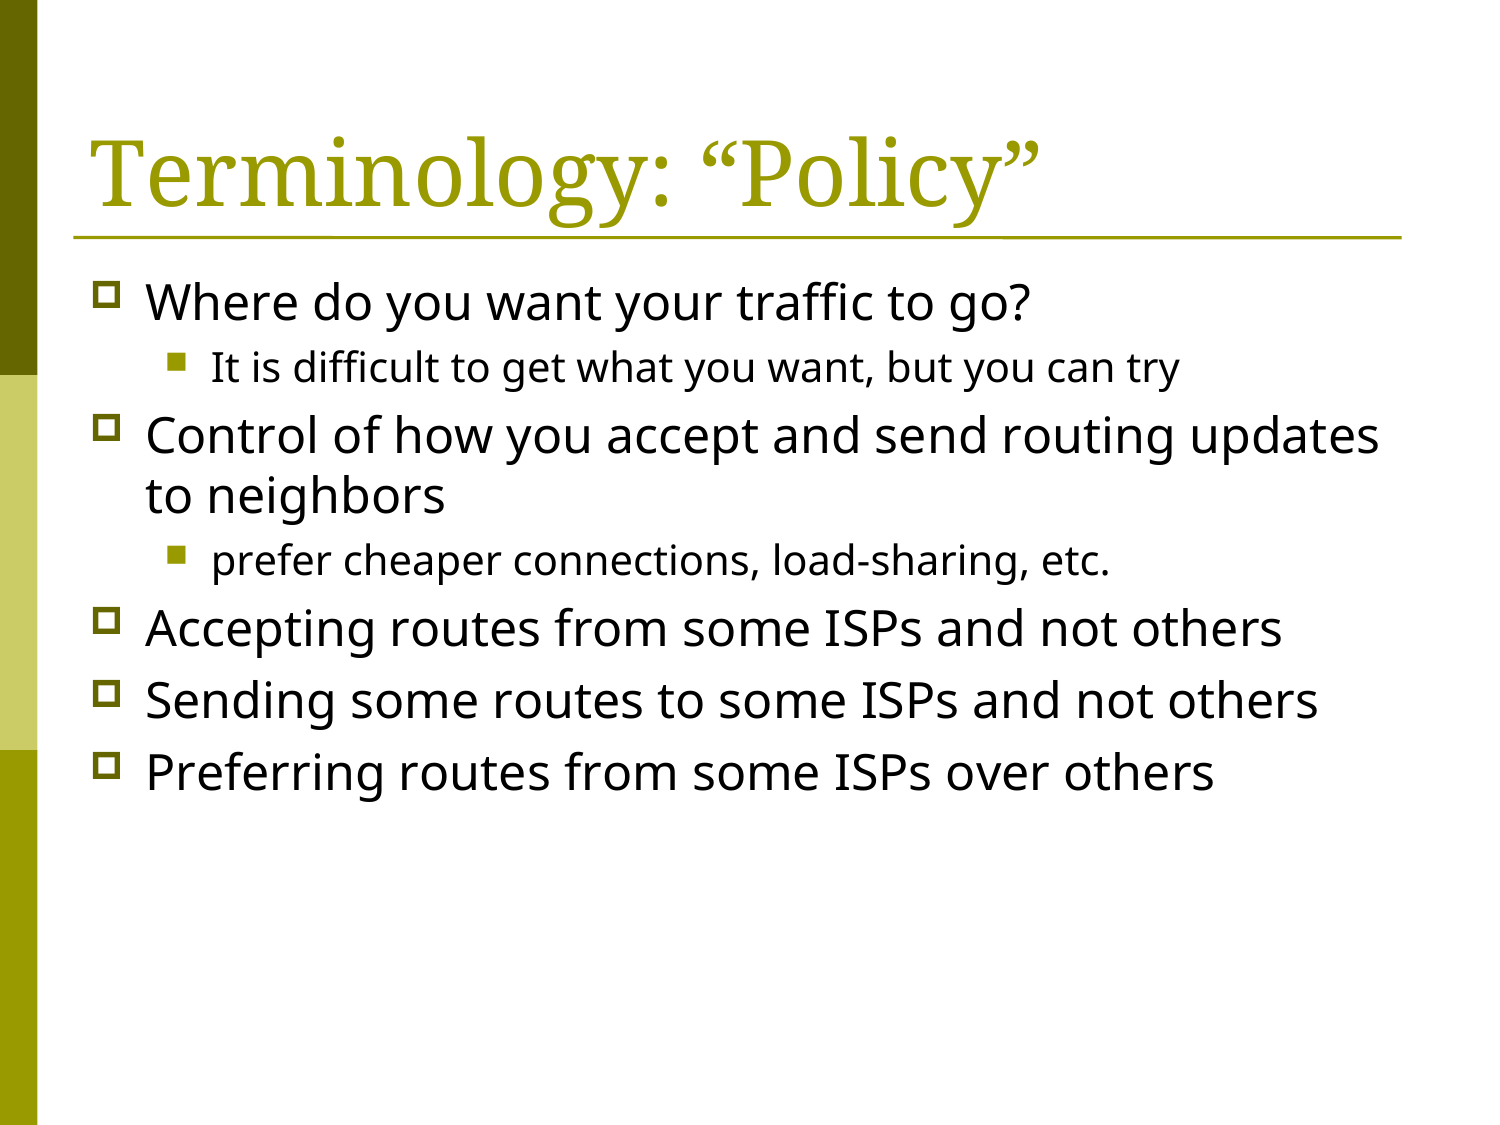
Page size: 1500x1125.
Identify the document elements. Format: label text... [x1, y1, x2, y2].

list Where do you want your traffic to go? It is difficult to get what you want, but you can try Control of how you accept and send routing updates to neighbors prefer cheaper connections, load-sharing, etc. Accepting routes from some ISPs and not others Sending some routes to some ISPs and not others Preferring routes from some ISPs over others [75, 262, 1426, 1006]
title Terminology: “Policy” [75, 45, 1426, 233]
